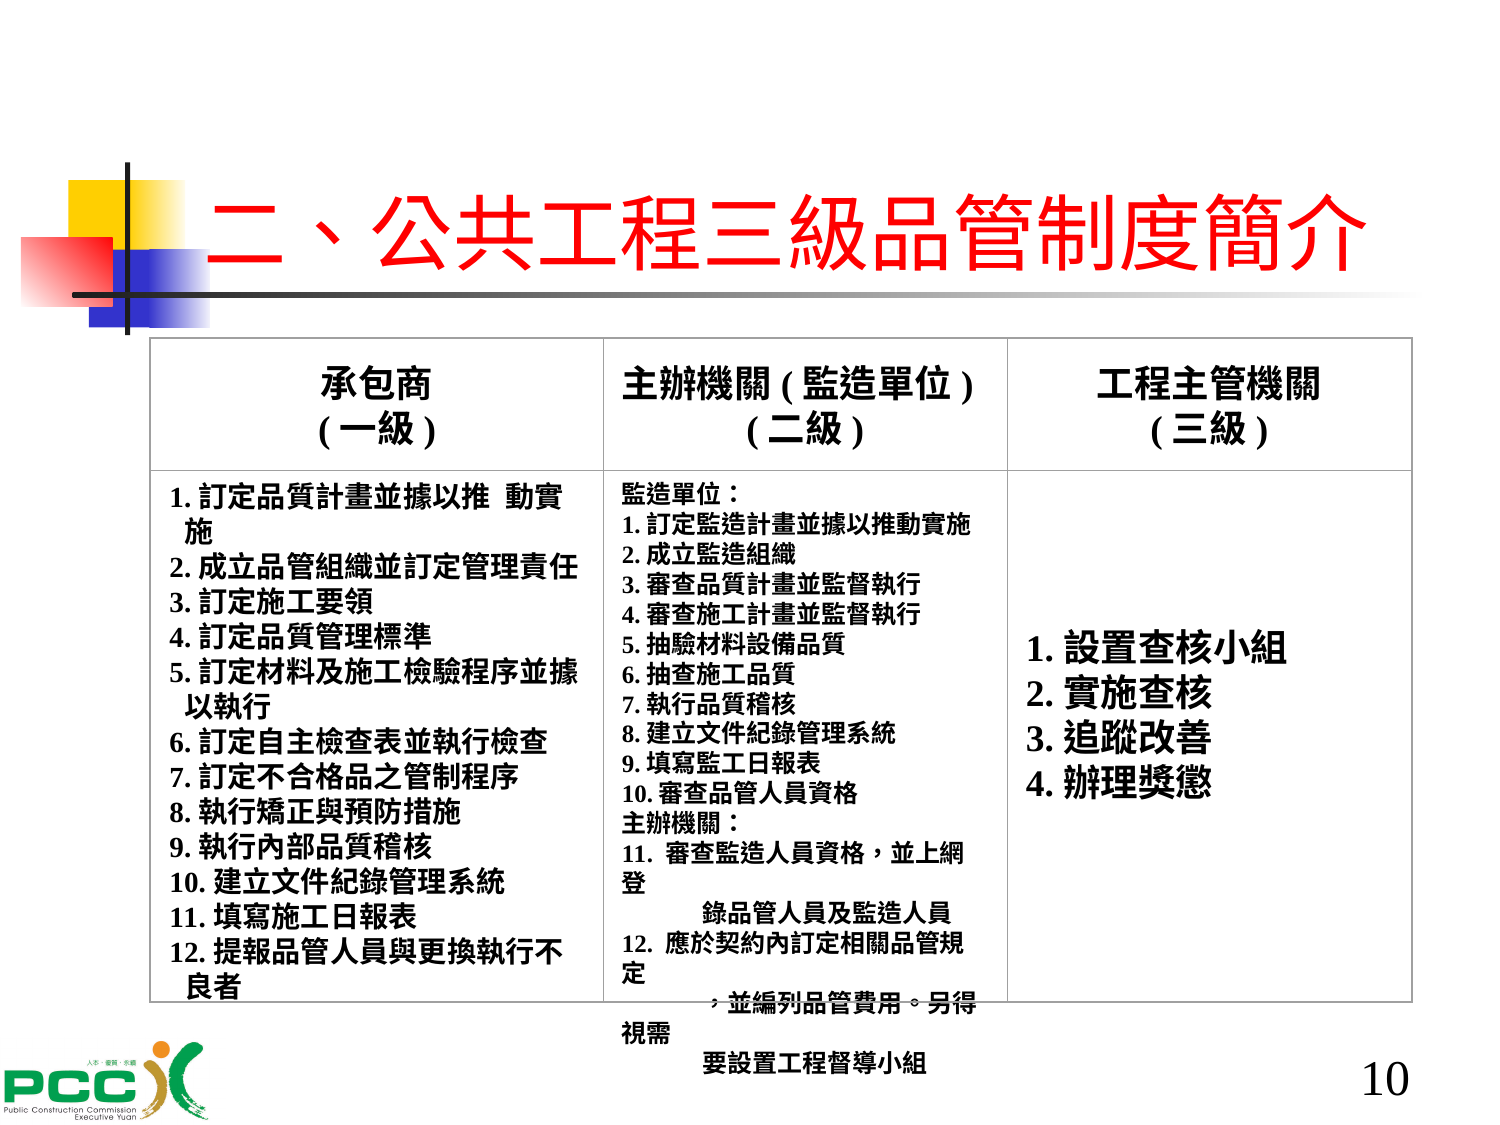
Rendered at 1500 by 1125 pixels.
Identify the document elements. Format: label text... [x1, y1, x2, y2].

text_box 工程主管機關 (三級) [1011, 339, 1408, 470]
text_box 二、公共工程三級品管制度簡介 [188, 101, 1468, 289]
text_box 1.訂定品質計畫並據以推 動實施 2.成立品管組織並訂定管理責任 3.訂定施工要領 4.訂定品質管理標準 5.訂定材料及施工檢驗程序並據以執行 6.訂定自主檢查表並執行檢查 7.訂定不合格品之管制程序 8.執行矯正與預防措施 9.執行內部品質稽核 10.建立文件紀錄管理系統 11.填寫施工日報表 12.提報品管人員與更換執行不良者 [154, 471, 600, 1001]
picture [0, 1037, 226, 1125]
text_box 承包商 (一級) [154, 339, 600, 470]
text_box 監造單位： 1.訂定監造計畫並據以推動實施 2.成立監造組織 3.審查品質計畫並監督執行 4.審查施工計畫並監督執行 5.抽驗材料設備品質 6.抽查施工品質 7.執行品質稽核 8.建立文件紀錄管理系統 9.填寫監工日報表 10.審查品管人員資格 主辦機關： 11. 審查監造人員資格，並上網登 錄品管人員及監造人員 12. 應於契約內訂定相關品管規定 ，並編列品管費用。另得視需 要設置工程督導小組 [607, 471, 1004, 1001]
text_box 1.設置查核小組 2.實施查核 3.追蹤改善 4.辦理獎懲 [1011, 471, 1408, 1001]
text_box 主辦機關(監造單位) (二級) [607, 339, 1004, 470]
